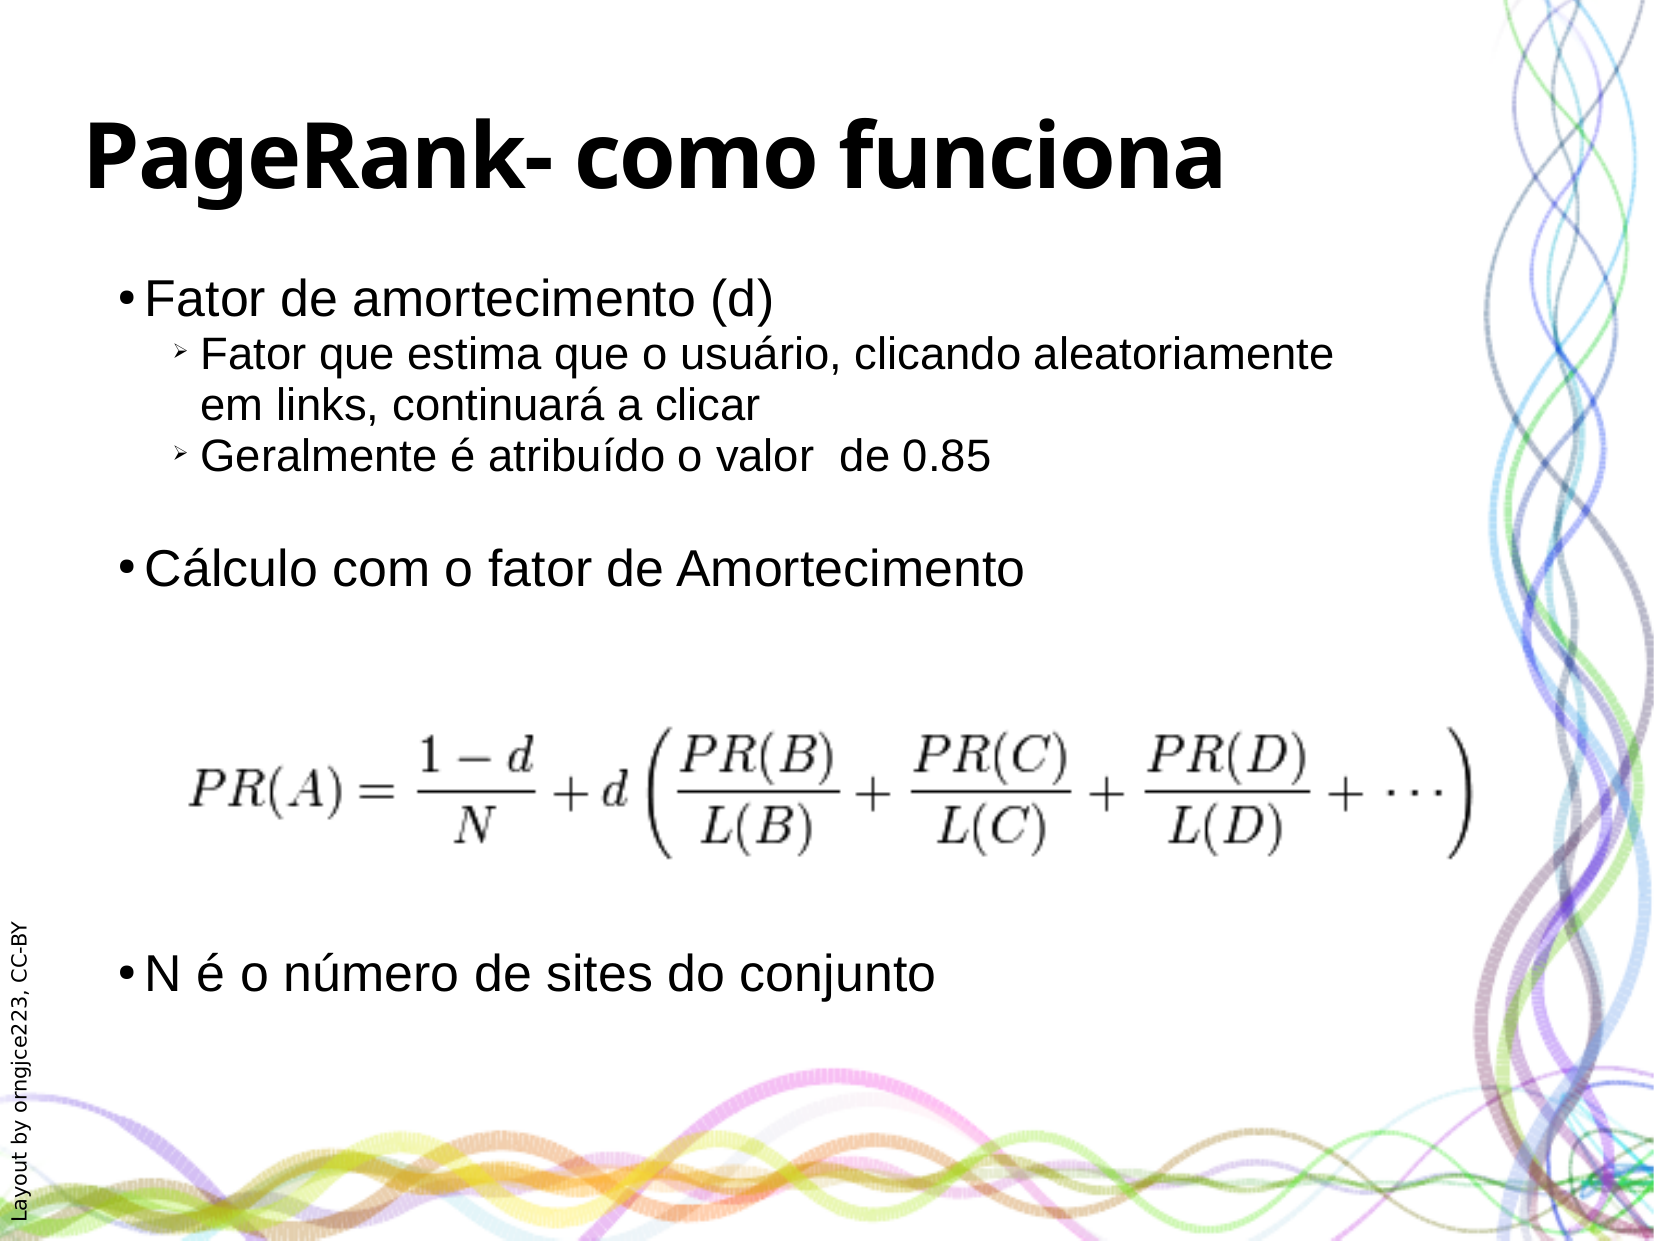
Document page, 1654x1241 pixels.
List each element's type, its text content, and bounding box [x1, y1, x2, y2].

title PageRank- como funciona [82, 49, 1571, 257]
picture [0, 0, 1654, 1241]
text_box Fator de amortecimento (d) Fator que estima que o usuário, clicando aleatoriamente em links, continuará a clicar Geralmente é atribuído o valor de 0.85 Cálculo com o fator de Amortecimento N é o número de sites do conjunto [75, 262, 1426, 1013]
